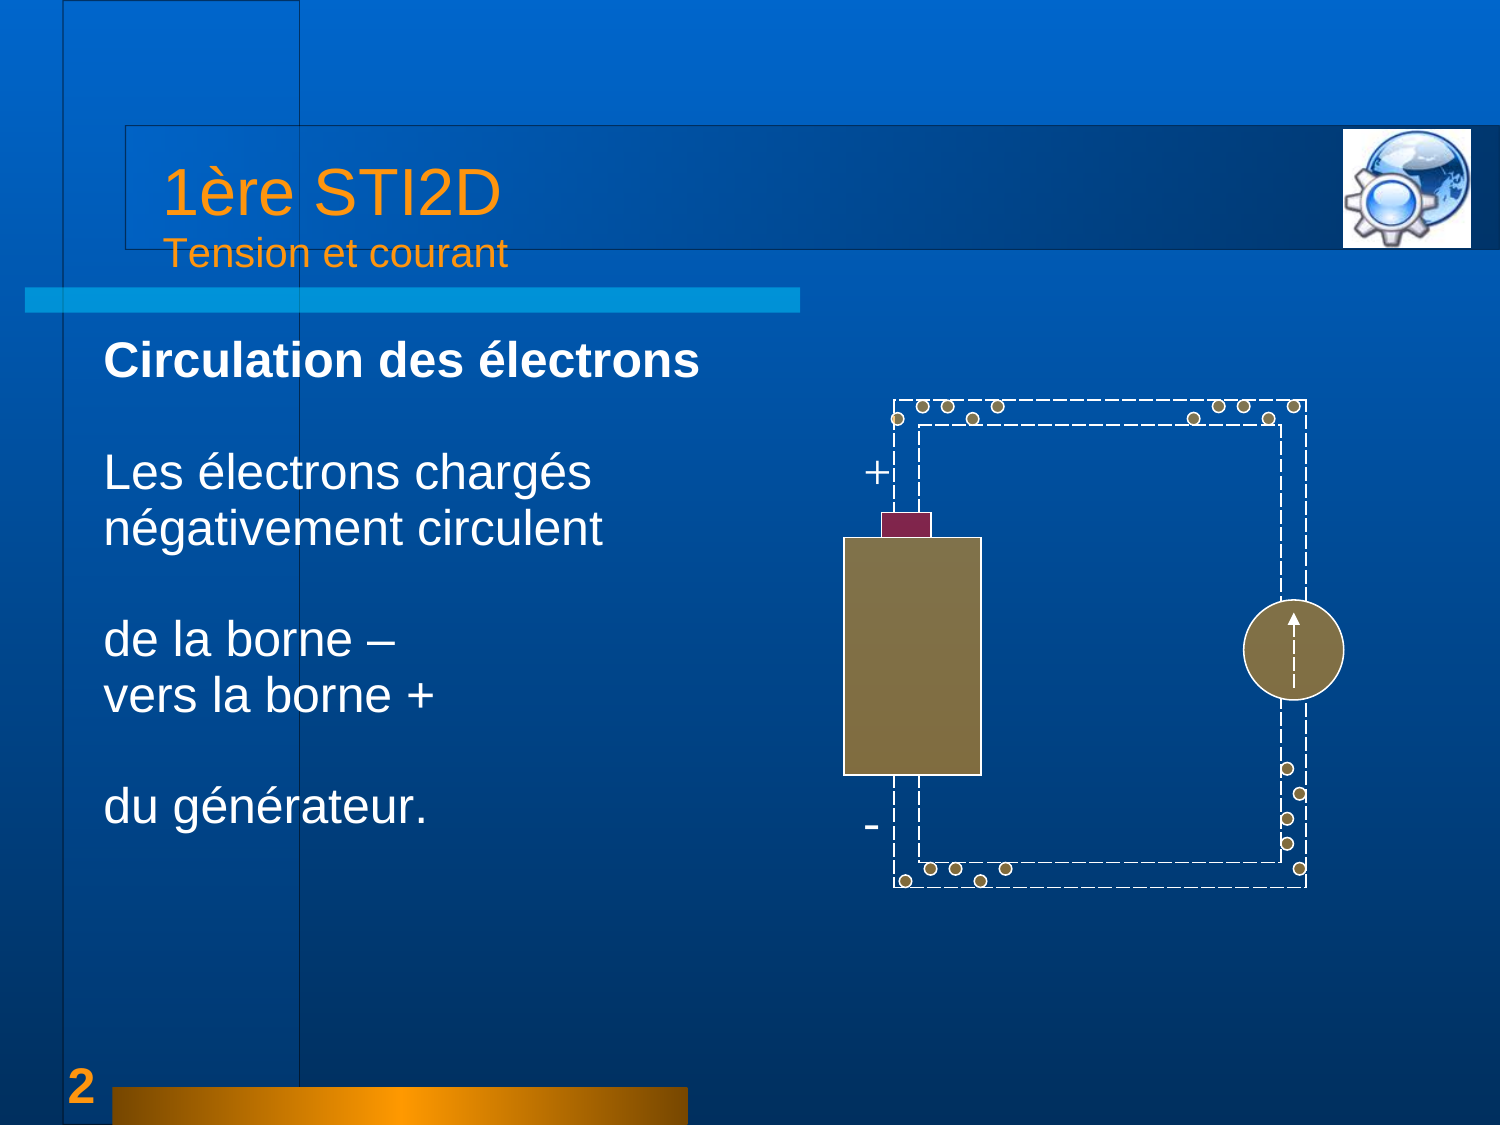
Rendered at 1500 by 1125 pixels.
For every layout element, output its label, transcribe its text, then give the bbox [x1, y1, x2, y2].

text_box [1293, 862, 1306, 876]
text_box [1212, 399, 1225, 413]
text_box [924, 862, 937, 876]
text_box [916, 400, 929, 413]
text_box [899, 874, 912, 888]
text_box [1280, 762, 1294, 776]
text_box - [831, 781, 896, 858]
text_box [941, 400, 954, 413]
text_box [1280, 837, 1294, 851]
text_box [974, 874, 987, 888]
text_box [1237, 399, 1250, 413]
text_box [949, 862, 962, 876]
picture [1343, 129, 1471, 248]
text_box [1280, 812, 1294, 826]
text_box [991, 400, 1004, 413]
text_box [1243, 599, 1344, 700]
text_box [1287, 399, 1300, 413]
text_box [843, 512, 982, 775]
text_box [999, 862, 1012, 876]
text_box [966, 412, 979, 426]
text_box [1293, 787, 1306, 801]
text_box Circulation des électrons Les électrons chargés négativement circulent de la borne – vers la borne + du générateur. [88, 325, 768, 956]
text_box [1262, 412, 1275, 425]
text_box [1187, 412, 1200, 425]
text_box [891, 412, 904, 426]
text_box + [831, 431, 907, 508]
